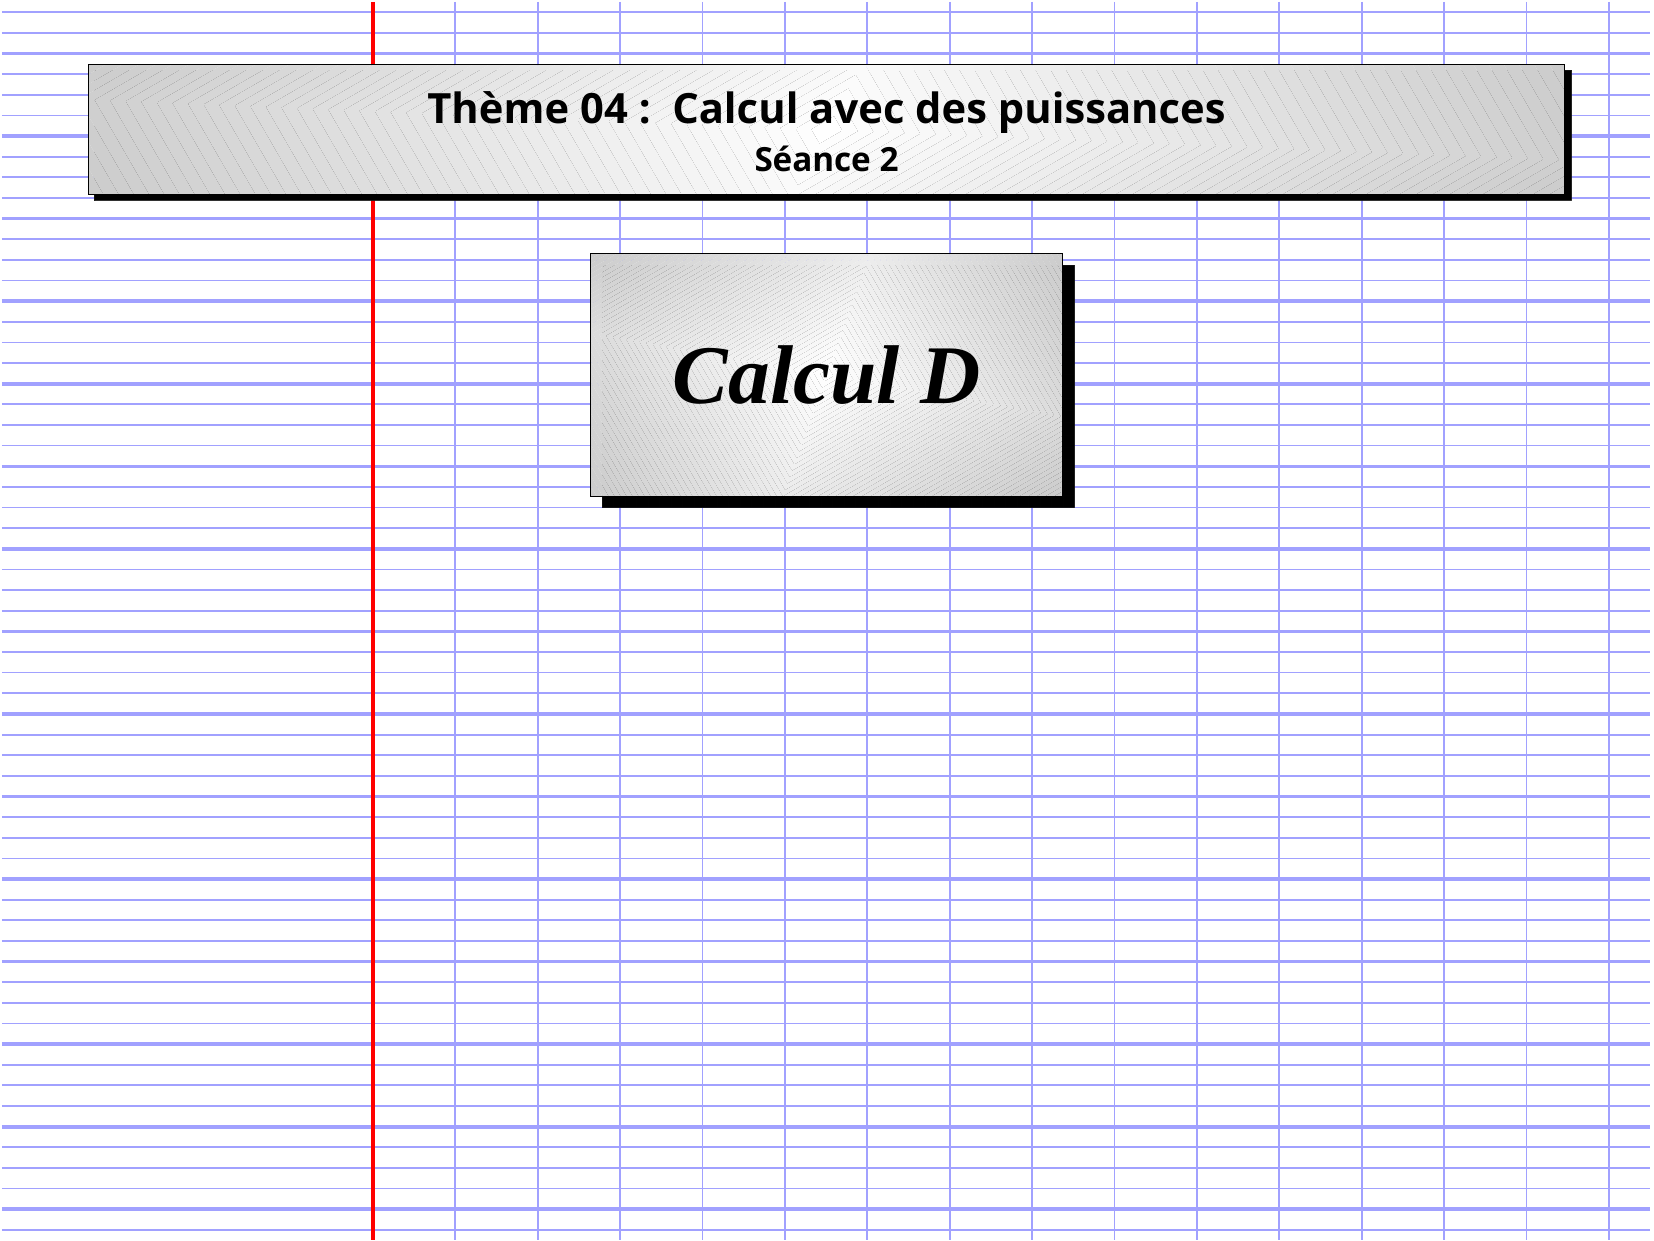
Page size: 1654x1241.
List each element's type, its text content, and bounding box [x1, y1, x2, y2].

text_box Thème 04 : Calcul avec des puissances Séance 2 [88, 64, 1565, 195]
picture [0, 0, 1654, 1241]
text_box Calcul D [590, 253, 1063, 497]
